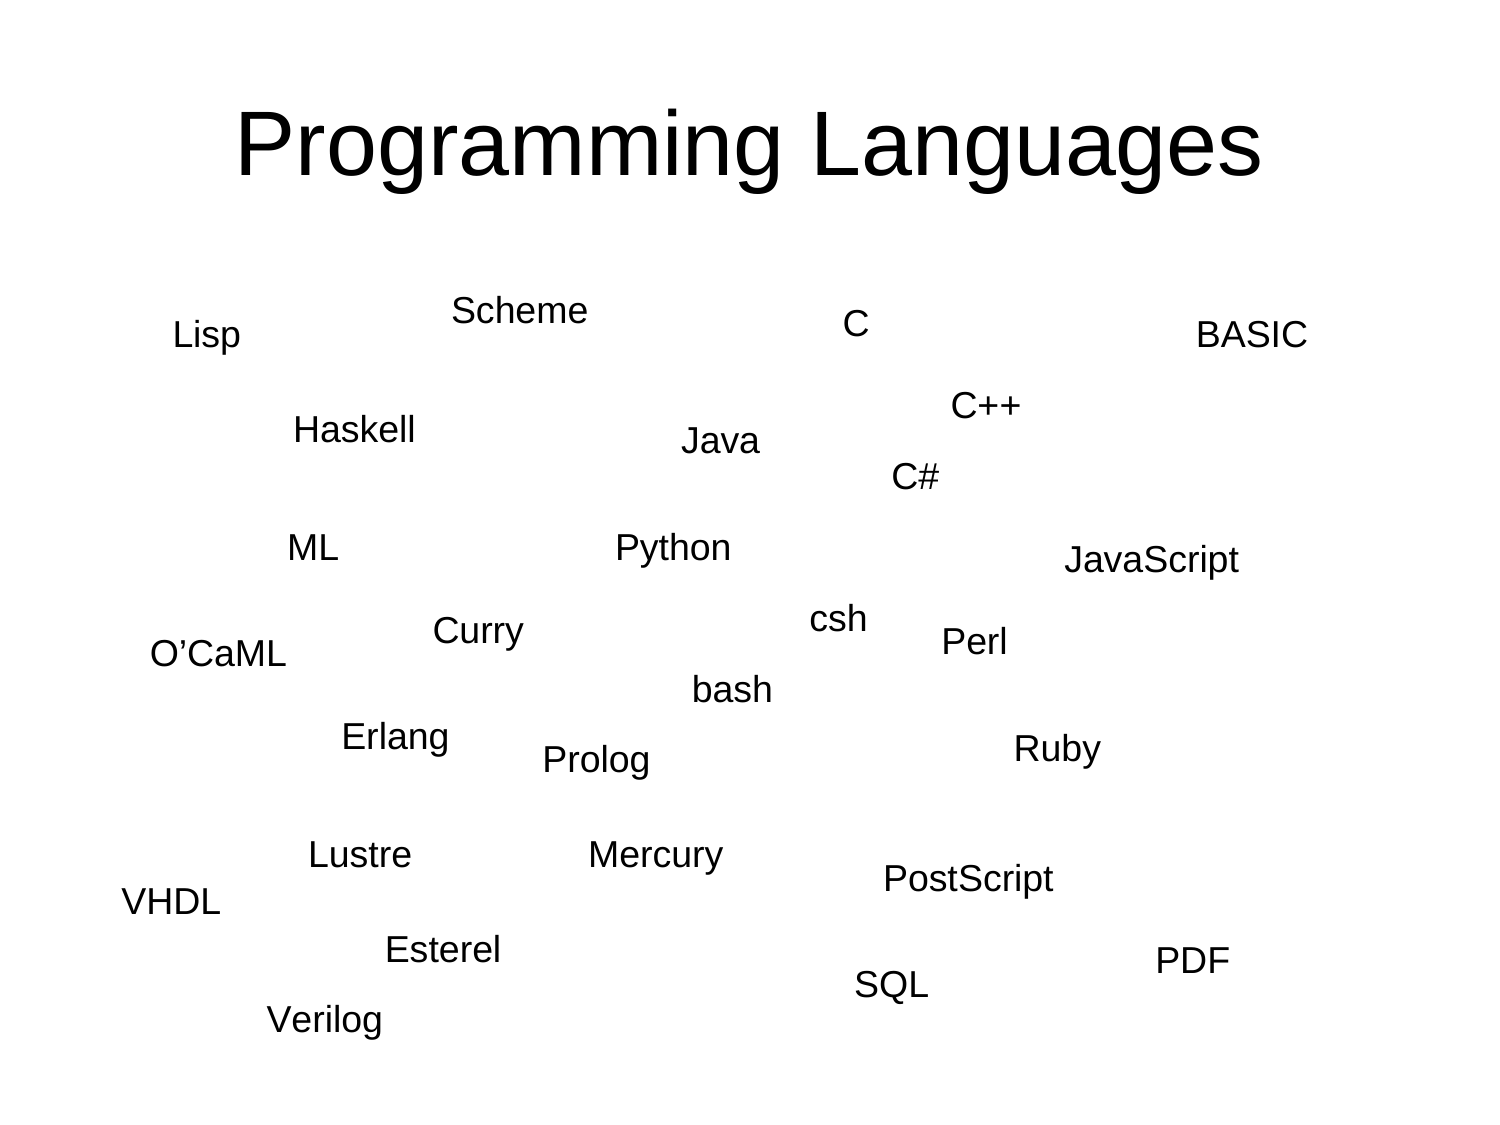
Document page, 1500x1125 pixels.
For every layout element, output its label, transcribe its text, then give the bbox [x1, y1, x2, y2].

text_box PDF [1080, 928, 1306, 990]
text_box Python [596, 515, 751, 576]
text_box Prolog [513, 727, 680, 789]
title Programming Languages [75, 45, 1426, 233]
text_box C# [856, 444, 975, 505]
text_box csh [761, 586, 916, 647]
text_box Scheme [430, 278, 609, 340]
text_box SQL [797, 952, 987, 1013]
text_box Lustre [265, 822, 455, 883]
text_box Erlang [301, 704, 491, 765]
text_box Haskell [230, 397, 479, 458]
text_box Perl [915, 609, 1034, 671]
text_box C++ [927, 373, 1046, 434]
text_box Lisp [147, 302, 266, 364]
text_box C [797, 290, 916, 352]
text_box Ruby [998, 716, 1117, 777]
text_box Java [643, 408, 798, 470]
text_box O’CaML [123, 621, 313, 683]
text_box Esterel [348, 916, 538, 978]
text_box VHDL [76, 869, 266, 930]
text_box BASIC [1163, 302, 1341, 364]
text_box Mercury [572, 822, 739, 883]
text_box ML [253, 515, 373, 576]
text_box Verilog [230, 987, 420, 1049]
text_box JavaScript [1045, 527, 1259, 588]
text_box Curry [395, 597, 562, 659]
text_box bash [655, 656, 810, 718]
text_box PostScript [856, 846, 1081, 907]
